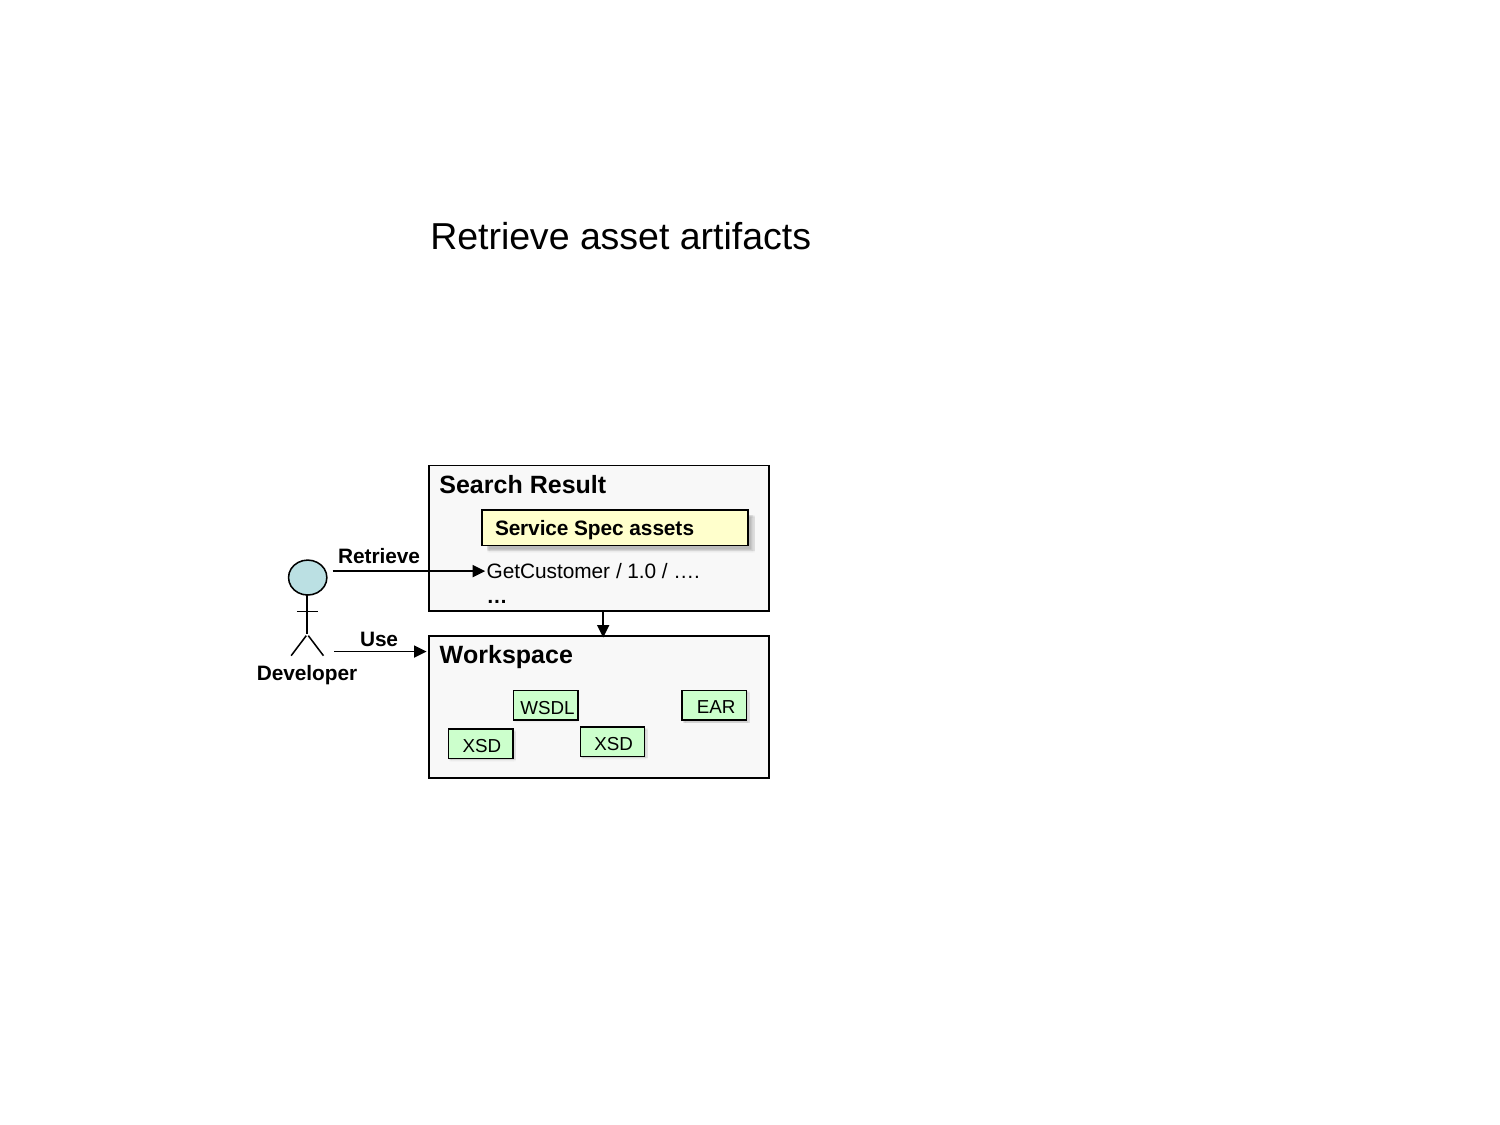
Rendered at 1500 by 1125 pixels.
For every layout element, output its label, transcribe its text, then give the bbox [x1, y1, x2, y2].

text_box Developer [240, 651, 374, 693]
text_box XSD [445, 726, 519, 764]
text_box Retrieve asset artifacts [415, 204, 943, 266]
text_box EAR [671, 687, 761, 726]
text_box Workspace [424, 631, 591, 677]
text_box Use [345, 618, 419, 659]
text_box Service Spec assets [480, 507, 751, 548]
text_box Search Result [424, 460, 651, 507]
text_box Retrieve [323, 535, 438, 576]
text_box XSD [576, 724, 651, 763]
text_box [288, 560, 327, 596]
text_box WSDL [503, 687, 592, 726]
text_box [428, 635, 769, 779]
text_box [428, 572, 471, 611]
text_box GetCustomer / 1.0 / …. … [471, 549, 767, 616]
text_box [428, 465, 769, 611]
